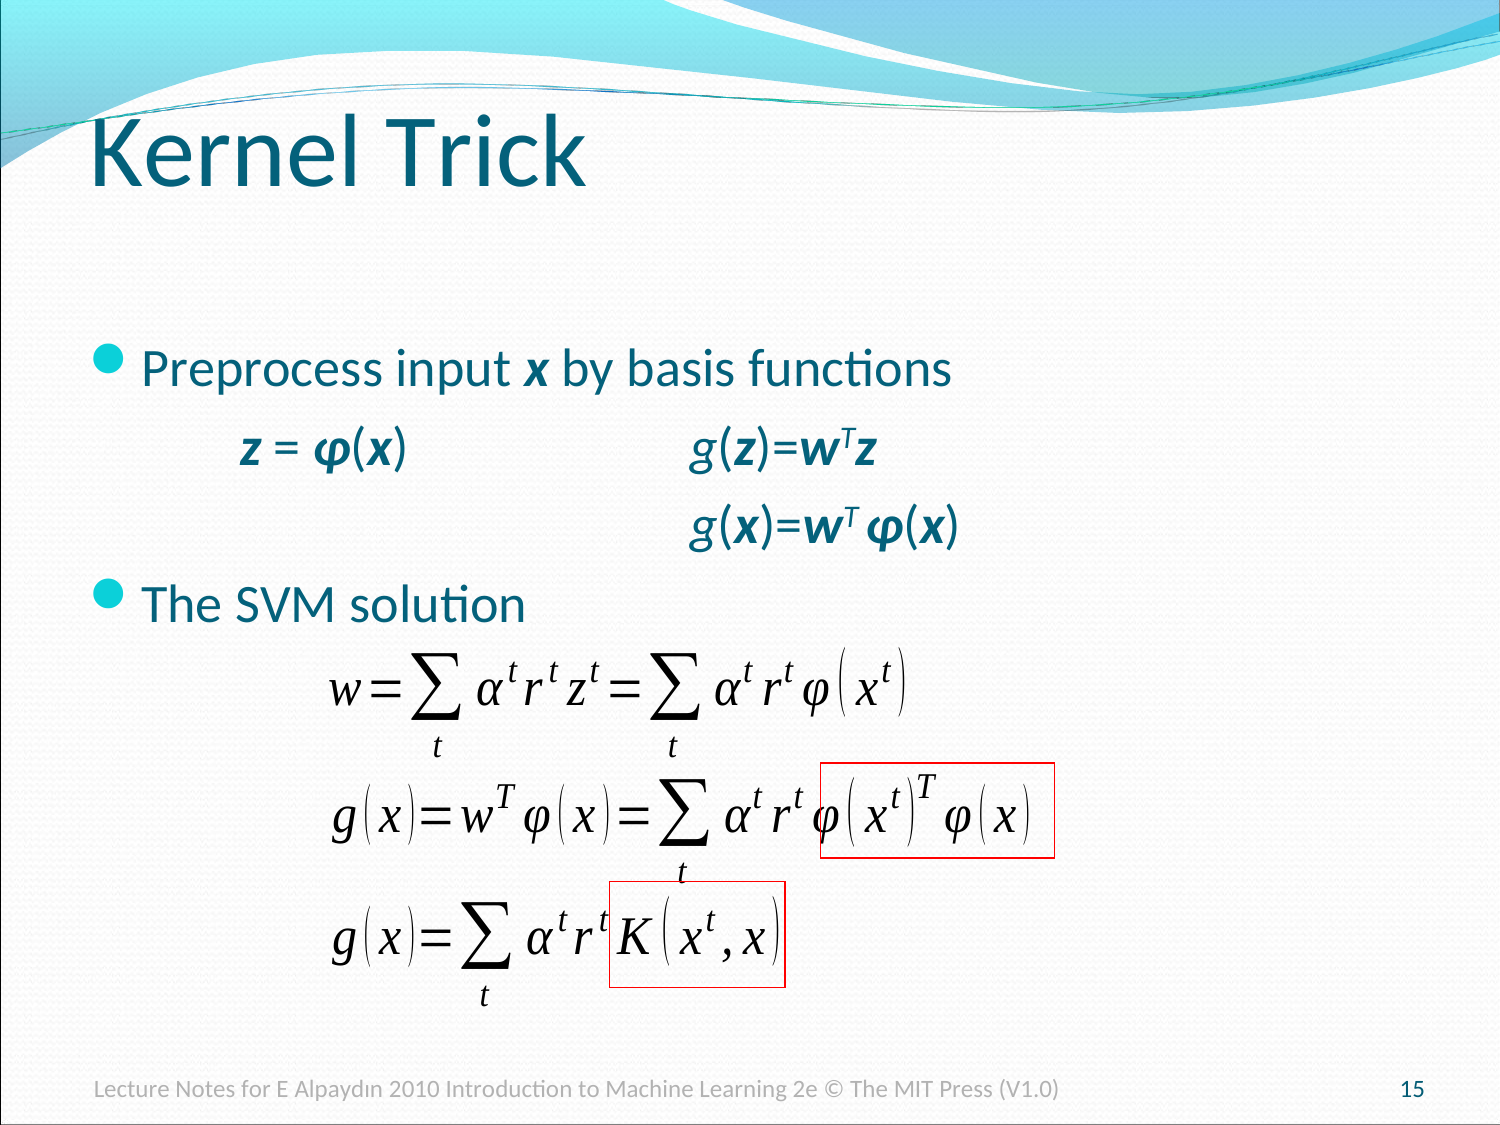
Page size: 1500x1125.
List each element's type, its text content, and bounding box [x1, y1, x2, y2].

chart [316, 963, 1054, 1013]
text_box Preprocess input x by basis functions z = φ(x) g(z)=wTz g(x)=wT φ(x) The SVM solution [75, 324, 1426, 963]
text_box Kernel Trick [75, 75, 1426, 301]
chart [610, 963, 784, 987]
text_box <number> [1299, 1042, 1426, 1103]
text_box Lecture Notes for E Alpaydın 2010 Introduction to Machine Learning 2e © The MIT Press (V1.0) [93, 1042, 1254, 1103]
text_box Preprocess input x by basis functions z = φ(x) g(z)=wTz g(x)=wT φ(x) The SVM solution [610, 882, 784, 963]
picture [0, 0, 1500, 1125]
